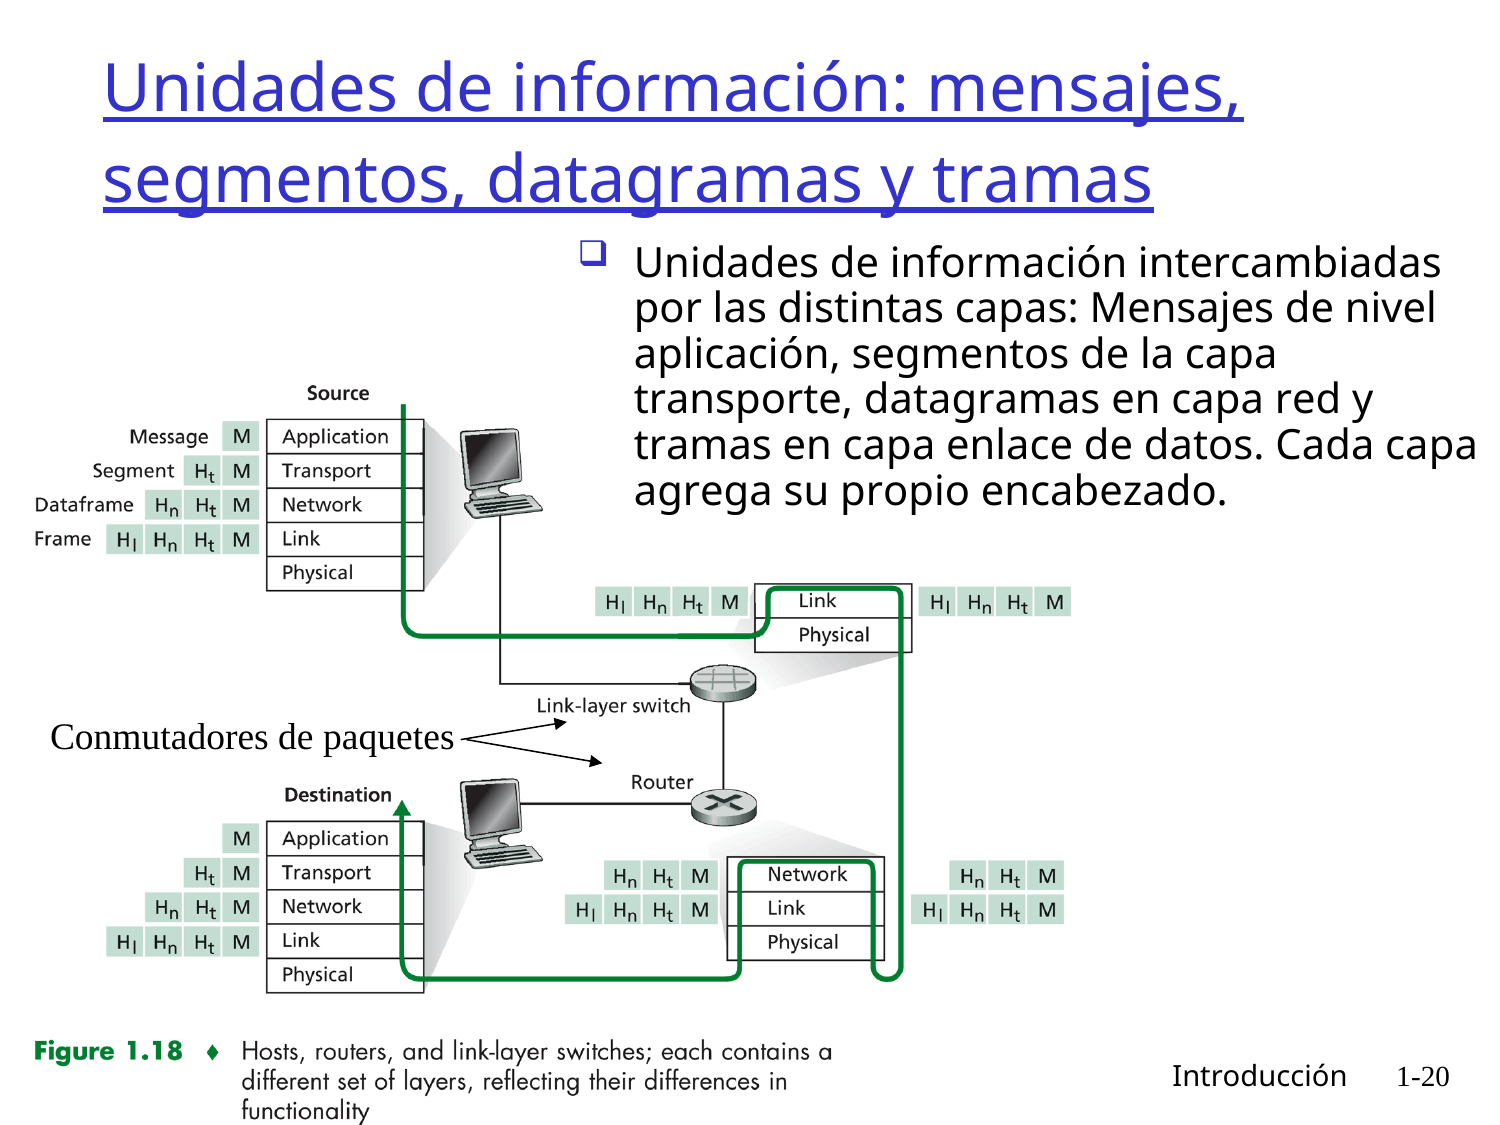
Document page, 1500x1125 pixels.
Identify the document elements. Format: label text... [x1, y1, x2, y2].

text_box 1-24 [1362, 1050, 1466, 1125]
list Unidades de información intercambiadas por las distintas capas: Mensajes de nivel aplicación, segmentos de la capa transporte, datagramas en capa red y tramas en capa enlace de datos. Cada capa agrega su propio encabezado. [562, 233, 1500, 530]
text_box Introducción [1071, 1050, 1362, 1125]
title Unidades de información: mensajes, segmentos, datagramas y tramas [87, 37, 1363, 225]
picture [35, 385, 1071, 1125]
text_box Conmutadores de paquetes [35, 704, 471, 765]
